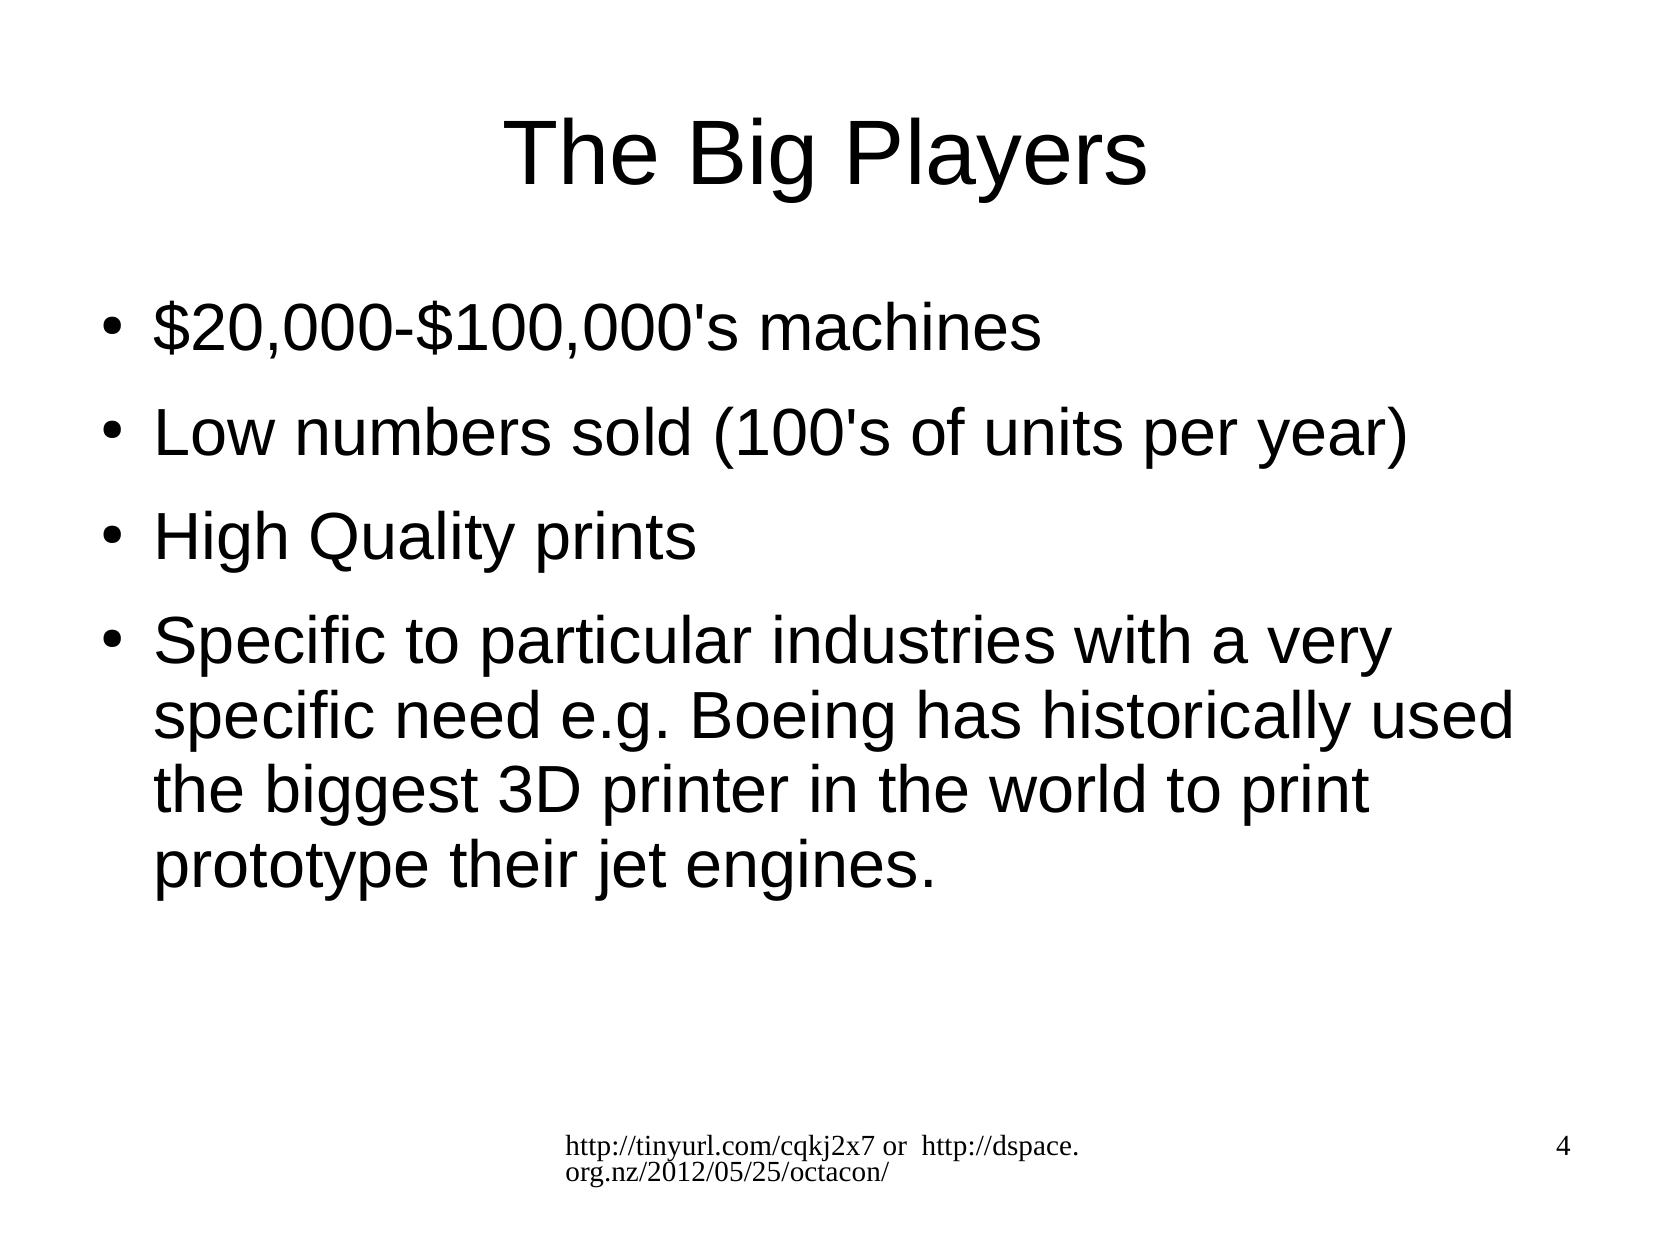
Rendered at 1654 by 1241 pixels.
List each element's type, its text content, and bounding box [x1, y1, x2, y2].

list $20,000-$100,000's machines Low numbers sold (100's of units per year) High Quality prints Specific to particular industries with a very specific need e.g. Boeing has historically used the biggest 3D printer in the world to print prototype their jet engines. [82, 290, 1571, 1109]
title The Big Players [82, 49, 1571, 257]
